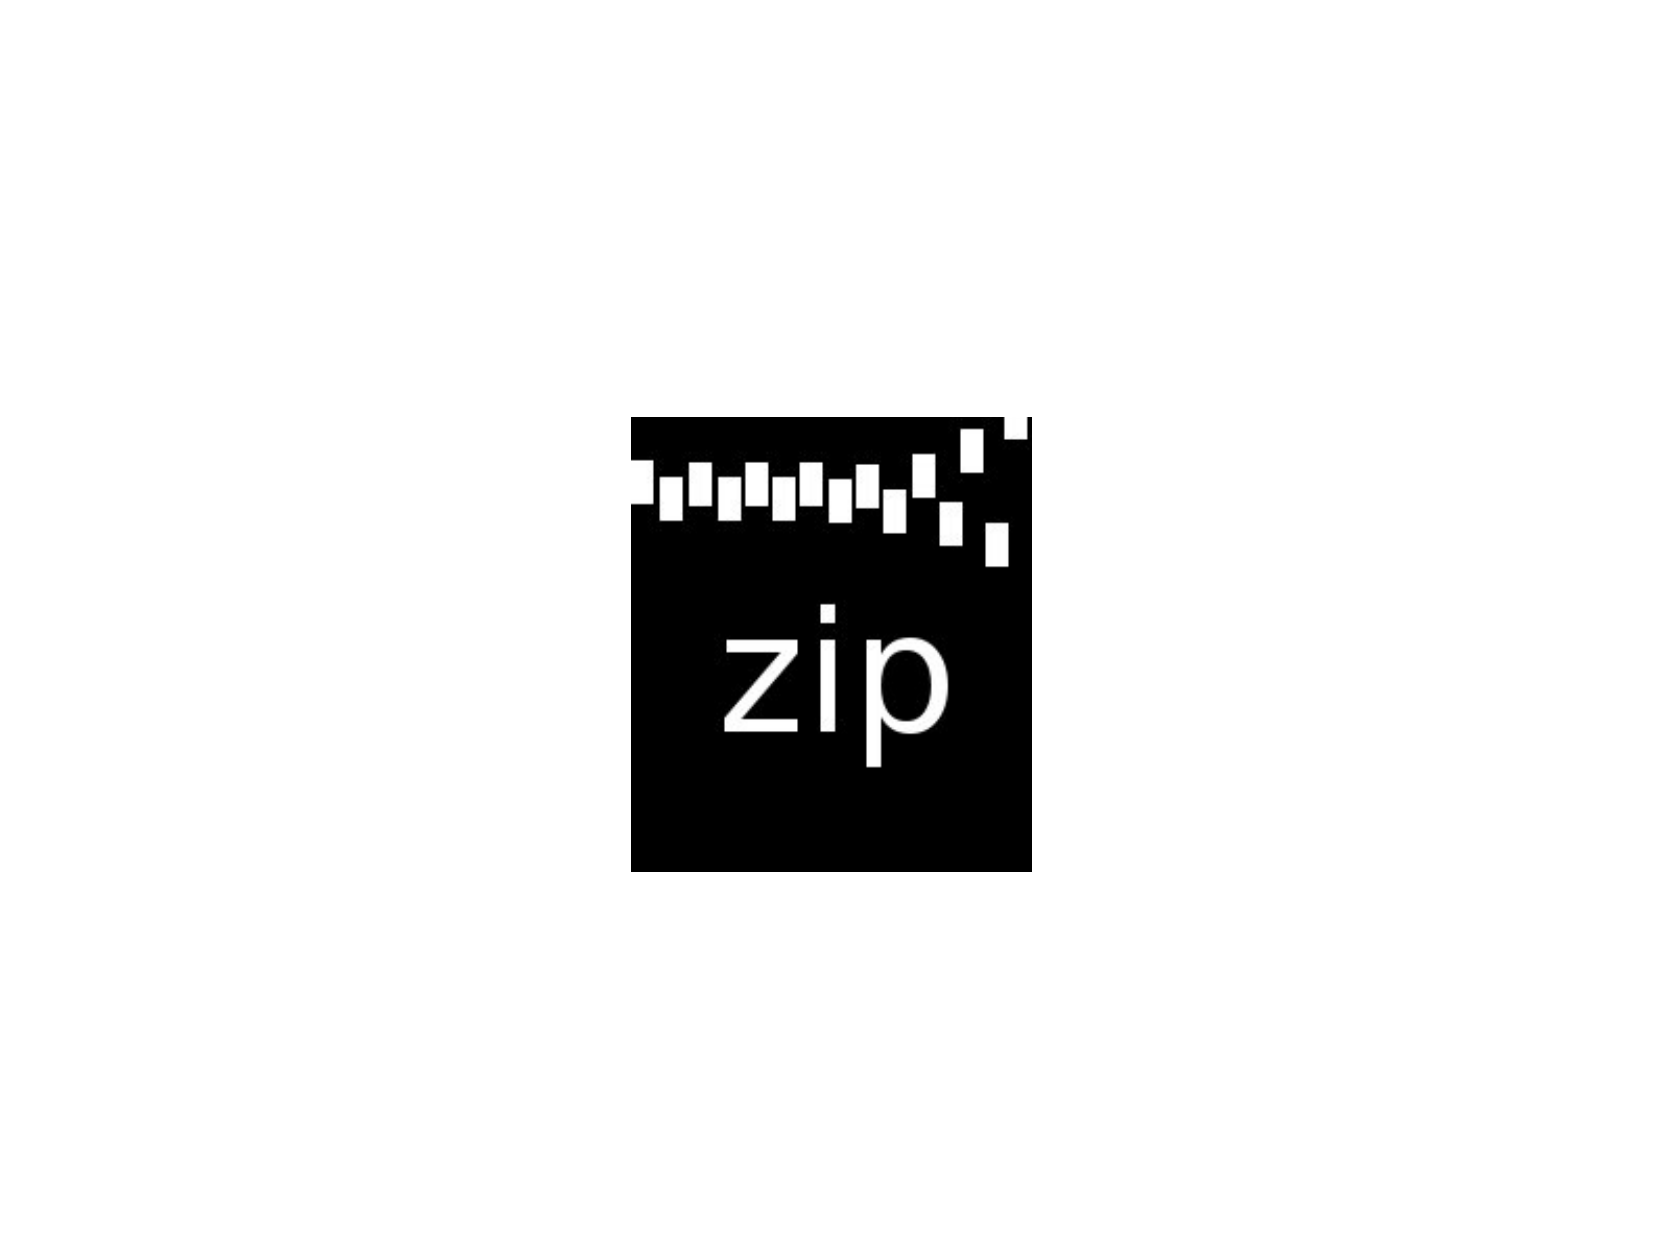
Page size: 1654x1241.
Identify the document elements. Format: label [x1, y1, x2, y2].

picture [631, 417, 1032, 872]
